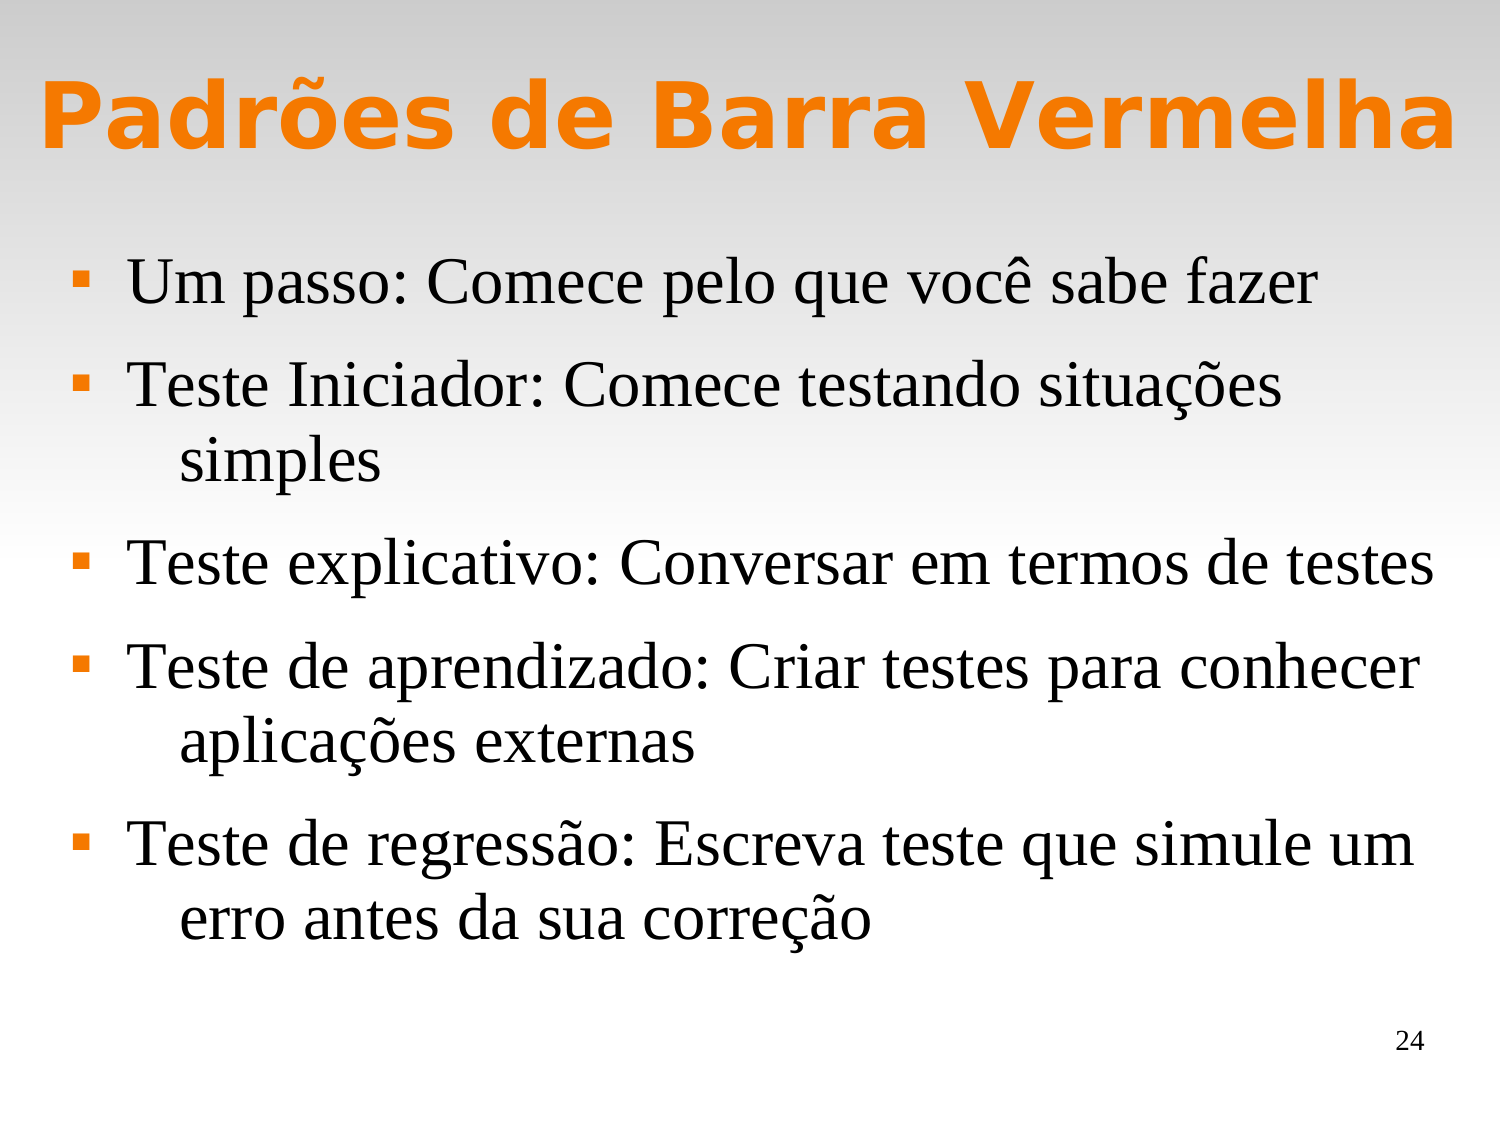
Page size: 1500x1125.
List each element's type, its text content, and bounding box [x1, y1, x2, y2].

title Padrões de Barra Vermelha [29, 30, 1469, 204]
list Um passo: Comece pelo que você sabe fazer Teste Iniciador: Comece testando situações simples Teste explicativo: Conversar em termos de testes Teste de aprendizado: Criar testes para conhecer aplicações externas Teste de regressão: Escreva teste que simule um erro antes da sua correção [37, 243, 1463, 1106]
